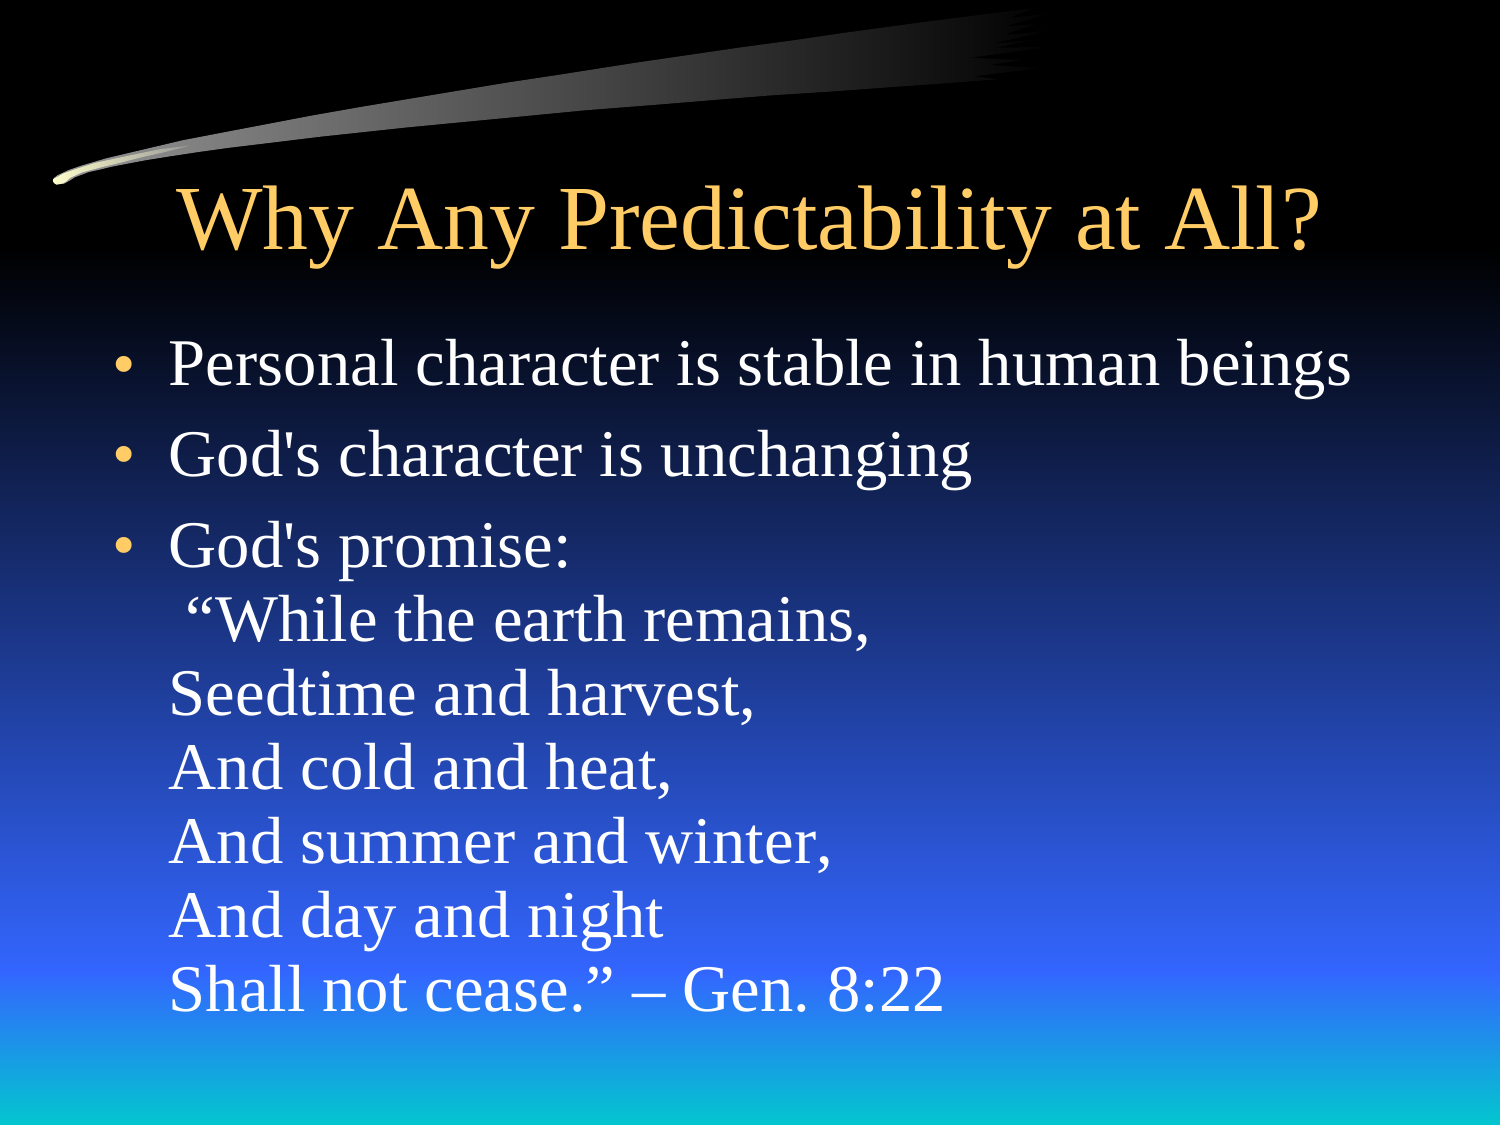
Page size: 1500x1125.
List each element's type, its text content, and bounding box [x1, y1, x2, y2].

title Why Any Predictability at All? [112, 124, 1388, 313]
list Personal character is stable in human beings God's character is unchanging God's promise: “While the earth remains, Seedtime and harvest, And cold and heat, And summer and winter, And day and night Shall not cease.” – Gen. 8:22 [112, 326, 1388, 1027]
